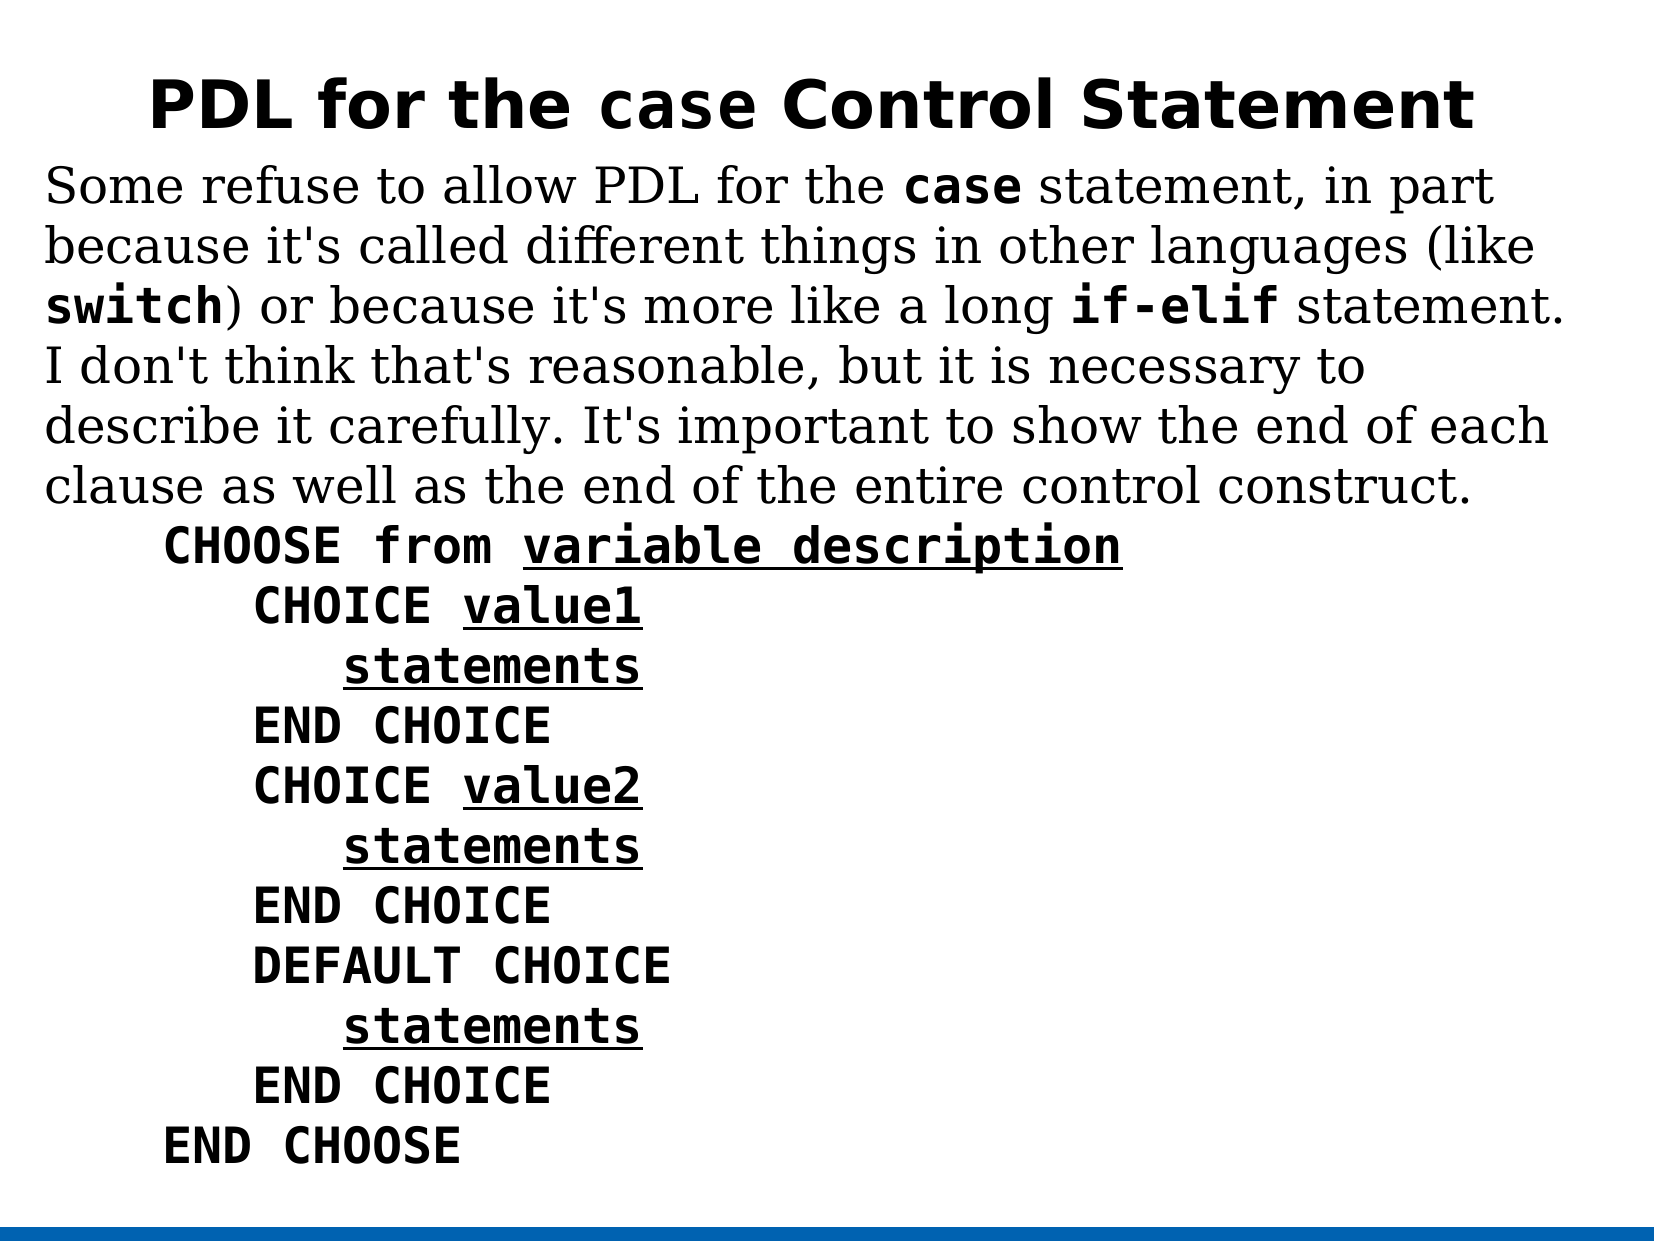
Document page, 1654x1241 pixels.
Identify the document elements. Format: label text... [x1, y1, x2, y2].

text_box PDL for the case Control Statement Some refuse to allow PDL for the case statement, in part because it's called different things in other languages (like switch) or because it's more like a long if-elif statement. I don't think that's reasonable, but it is necessary to describe it carefully. It's important to show the end of each clause as well as the end of the entire control construct. CHOOSE from variable description CHOICE value1 statements END CHOICE CHOICE value2 statements END CHOICE DEFAULT CHOICE statements END CHOICE END CHOOSE [29, 54, 1595, 1182]
